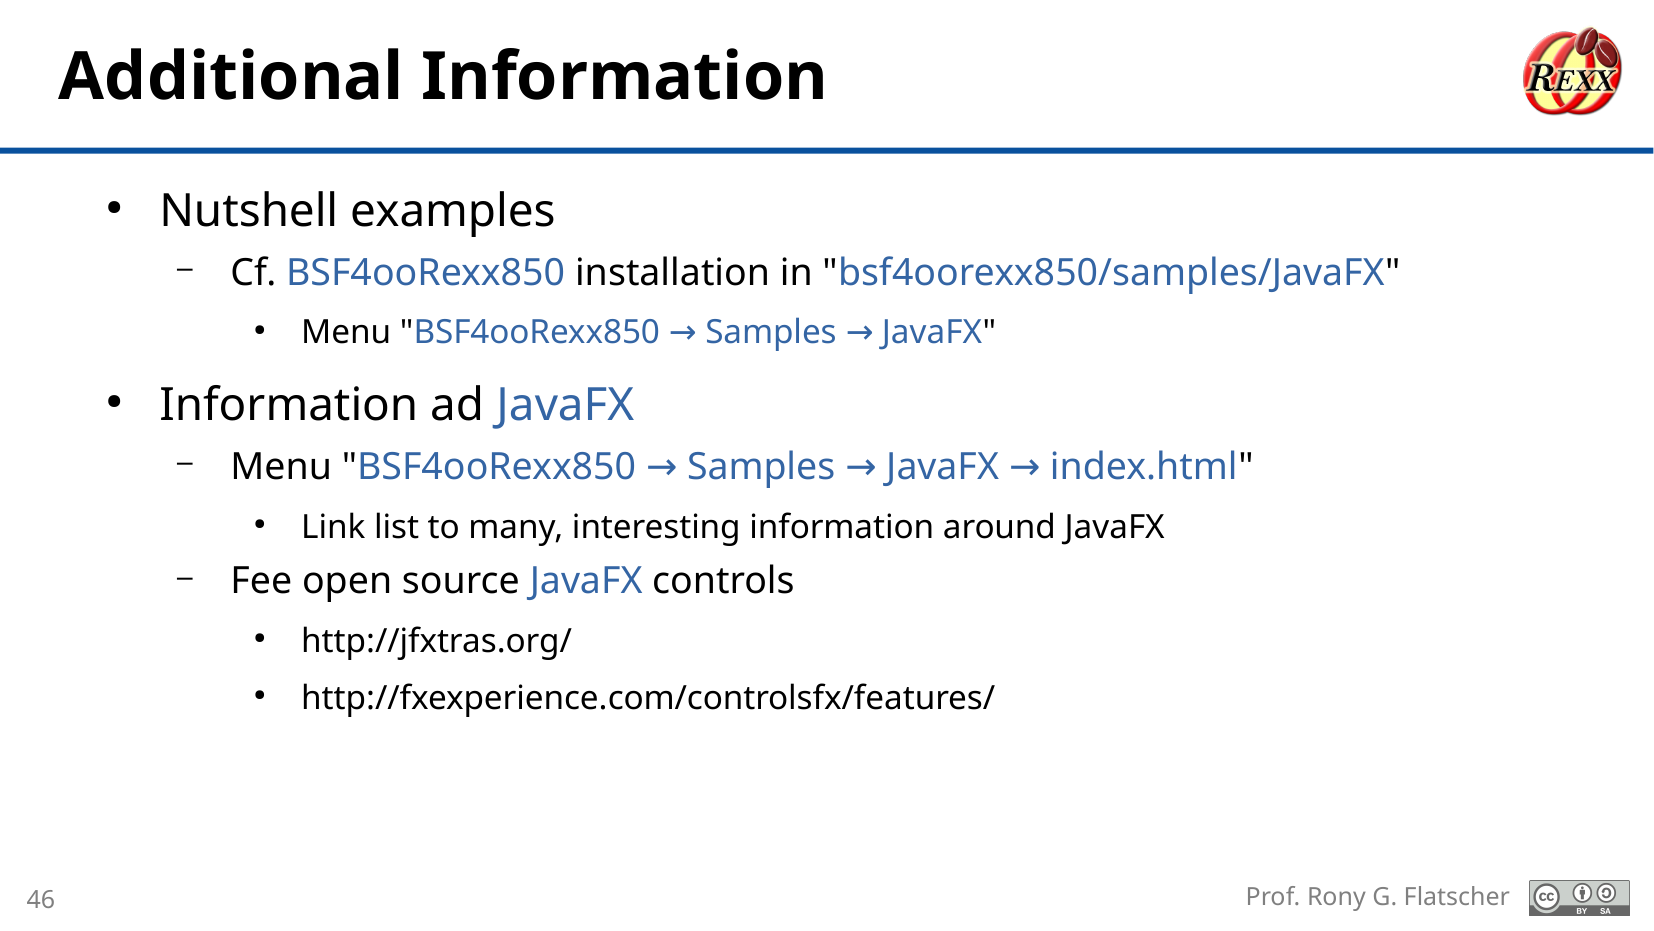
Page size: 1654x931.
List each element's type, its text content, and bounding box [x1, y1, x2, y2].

list Nutshell examples Cf. BSF4ooRexx850 installation in "bsf4oorexx850/samples/JavaFX" Menu "BSF4ooRexx850 → Samples → JavaFX" Information ad JavaFX Menu "BSF4ooRexx850 → Samples → JavaFX → index.html" Link list to many, interesting information around JavaFX Fee open source JavaFX controls http://jfxtras.org/ http://fxexperience.com/controlsfx/features/ [88, 177, 1577, 857]
title Additional Information [0, 0, 1625, 148]
